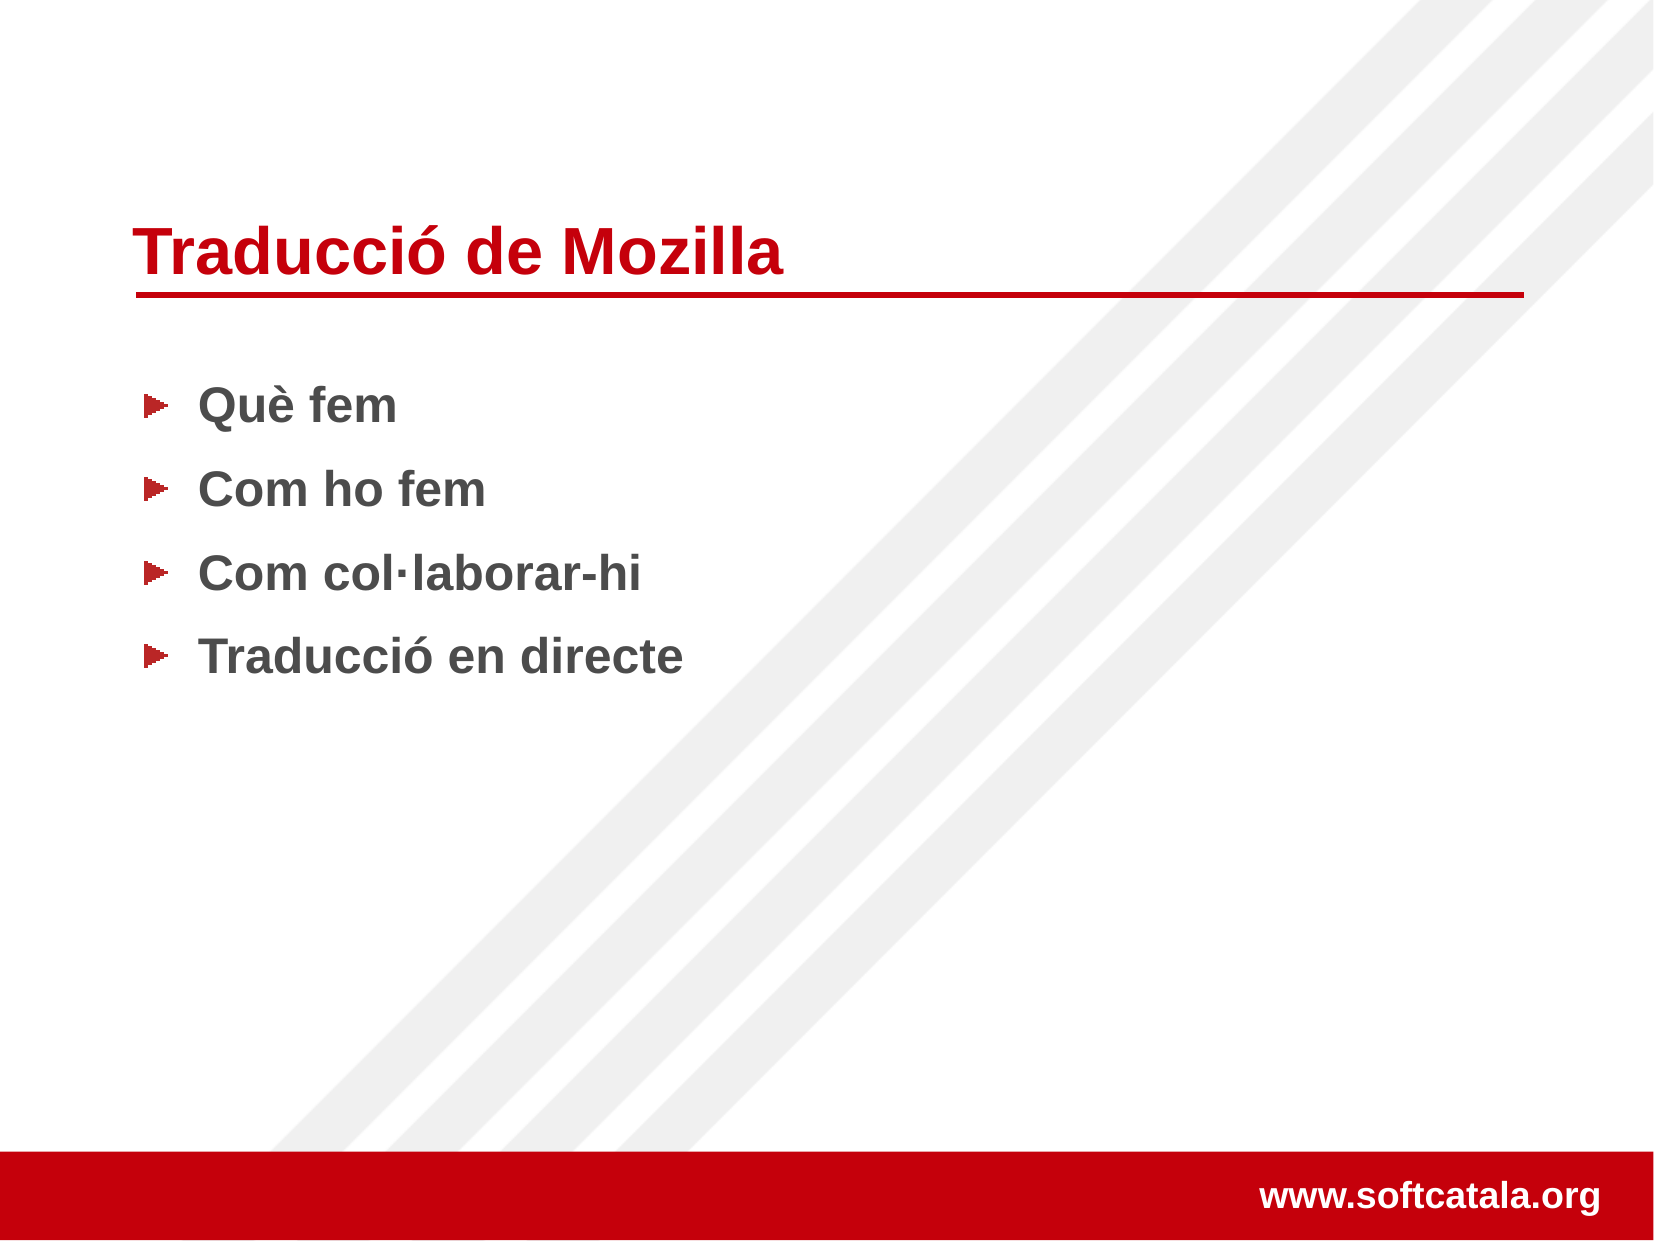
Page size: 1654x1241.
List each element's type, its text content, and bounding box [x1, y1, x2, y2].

text_box Traducció de Mozilla [118, 206, 1501, 297]
text_box Què fem Com ho fem Com col·laborar-hi Traducció en directe [129, 342, 1548, 664]
picture [0, 0, 1654, 1151]
text_box www.softcatala.org [0, 1151, 1654, 1241]
